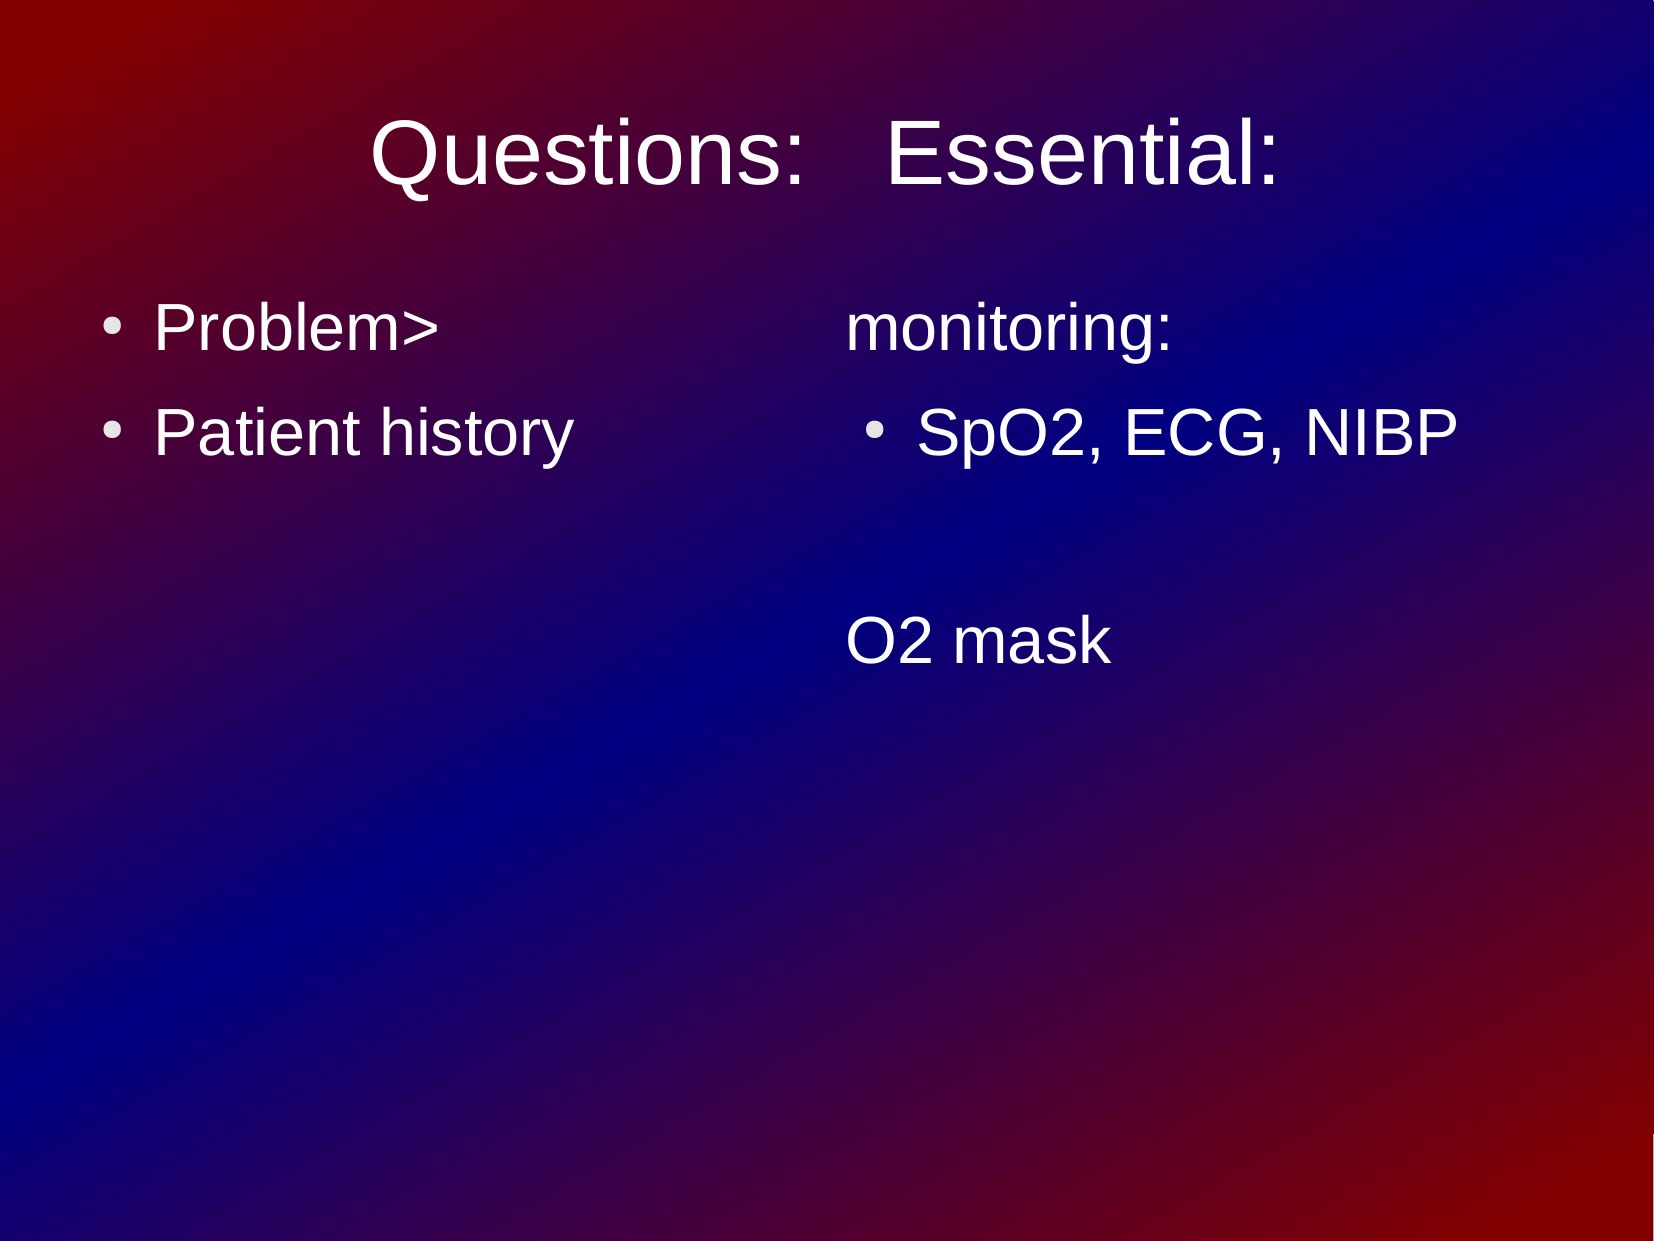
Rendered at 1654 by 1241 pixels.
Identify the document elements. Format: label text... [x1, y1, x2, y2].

list monitoring: SpO2, ECG, NIBP O2 mask [845, 290, 1572, 1109]
list Problem> Patient history [82, 290, 809, 1109]
title Questions: Essential: [82, 49, 1571, 257]
